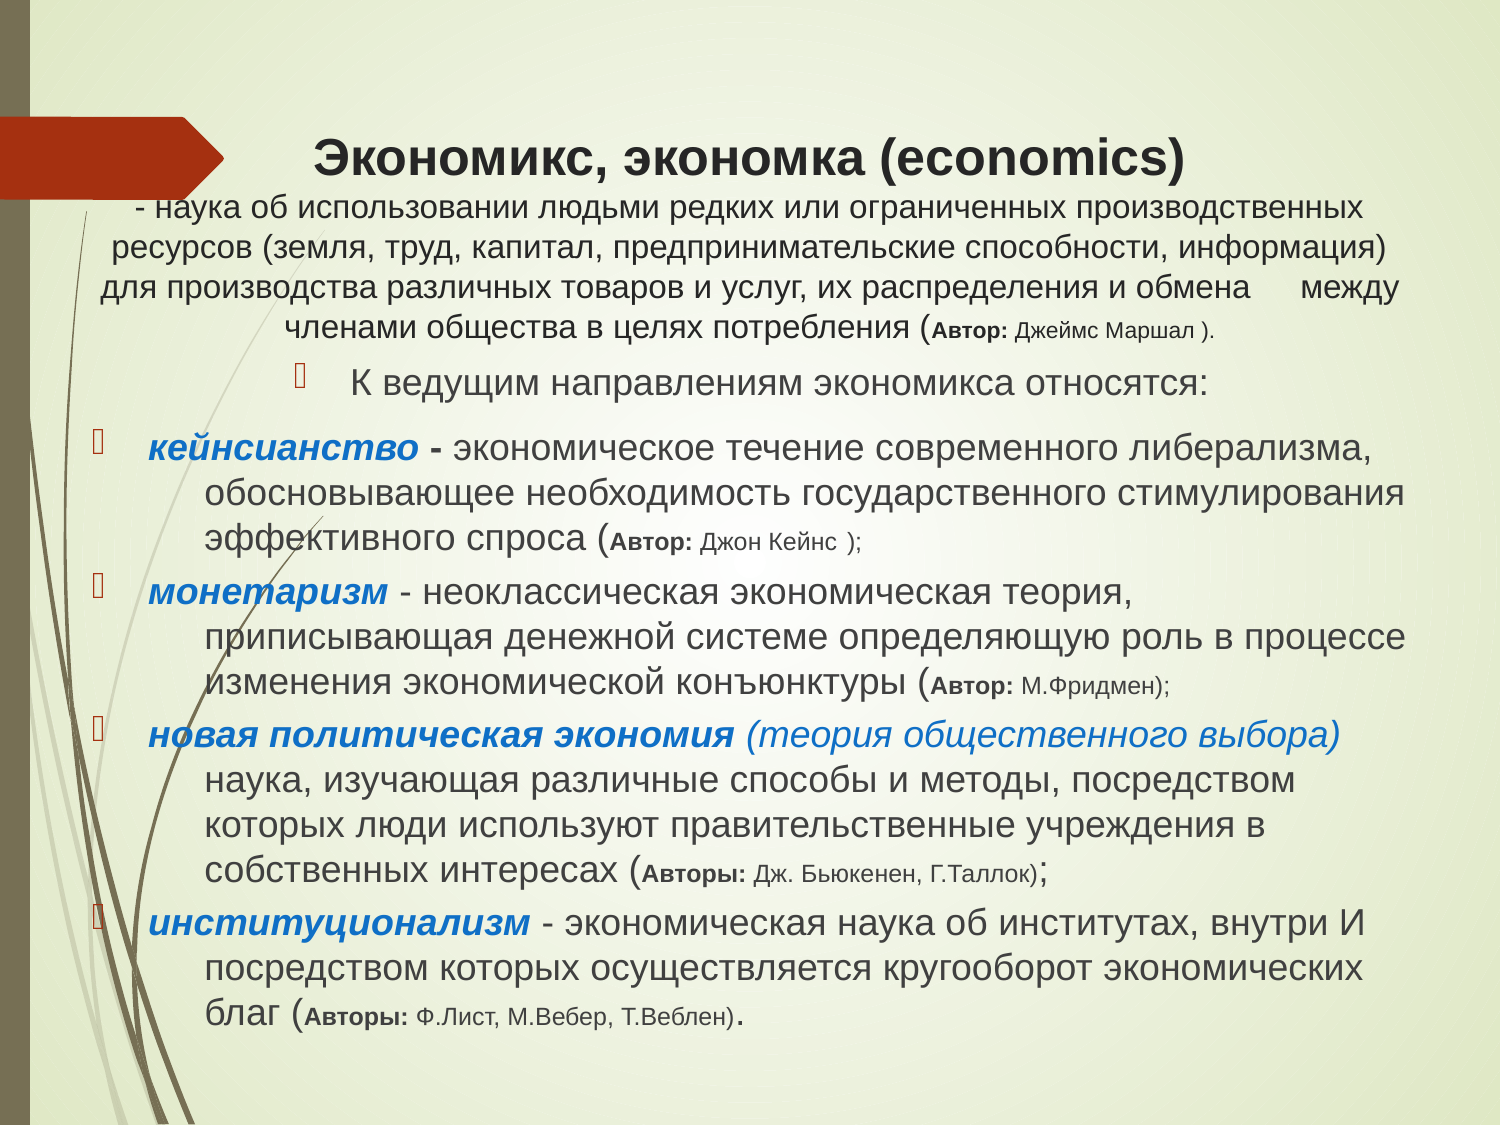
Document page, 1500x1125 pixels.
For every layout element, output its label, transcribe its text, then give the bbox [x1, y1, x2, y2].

list К ведущим направлениям экономикса относятся: кейнсианство - экономическое течение современного либерализма, обосновывающее необходимость государственного стимулирования эффективного спроса (Автор: Джон Кейнс ); монетаризм - неоклассическая экономическая теория, приписывающая денежной системе определяющую роль в процессе изменения экономической конъюнктуры (Автор: М.Фридмен); новая политическая экономия (теория общественного выбора)­наука, изучающая различные способы и методы, посредством которых люди используют правительственные учреждения в собственных интересах (Авторы: Дж. Бьюкенен, Г.Таллок); институционалuзм - экономическая наука об институтах, внутри И посредством которых осуществляется кругооборот экономических благ (Авторы: Ф.Лист, М.Вебер, Т.Веблен). [76, 350, 1427, 1071]
title Экономикс, экономка (economics) - наука об использовании людьми редких или ограниченных производственных ресурсов (земля, труд, капитал, предпринимательские способности, информация) для производства различных товаров и услуг, их распределения и обмена между членами общества в целях потребления (Автор: Джеймс Маршал ). [75, 115, 1426, 362]
